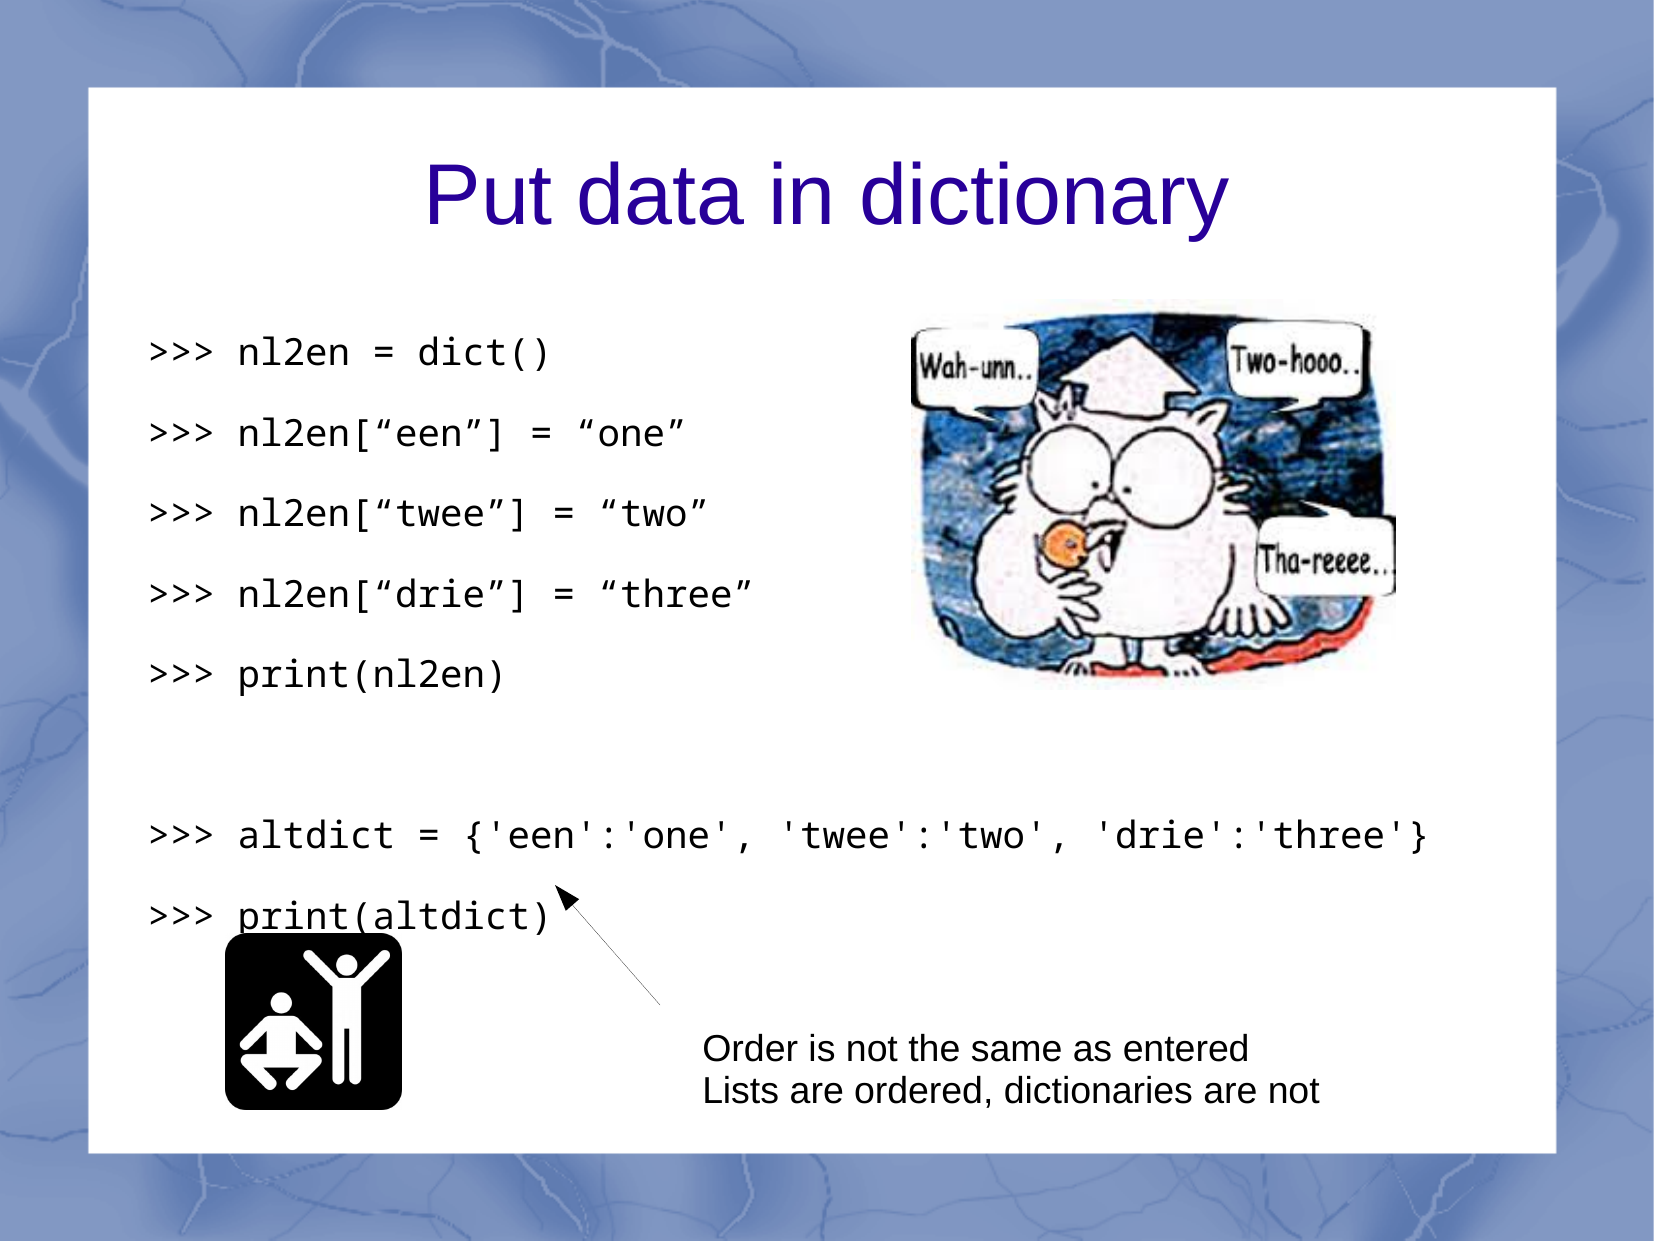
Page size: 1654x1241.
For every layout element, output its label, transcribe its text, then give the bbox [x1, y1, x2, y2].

picture [0, 0, 1654, 1241]
title Put data in dictionary [118, 90, 1536, 298]
list >>> nl2en = dict() >>> nl2en[“een”] = “one” >>> nl2en[“twee”] = “two” >>> nl2en[“drie”] = “three” >>> print(nl2en) >>> altdict = {'een':'one', 'twee':'two', 'drie':'three'} >>> print(altdict) [147, 325, 1506, 1045]
text_box Order is not the same as entered Lists are ordered, dictionaries are not [687, 1020, 1336, 1119]
